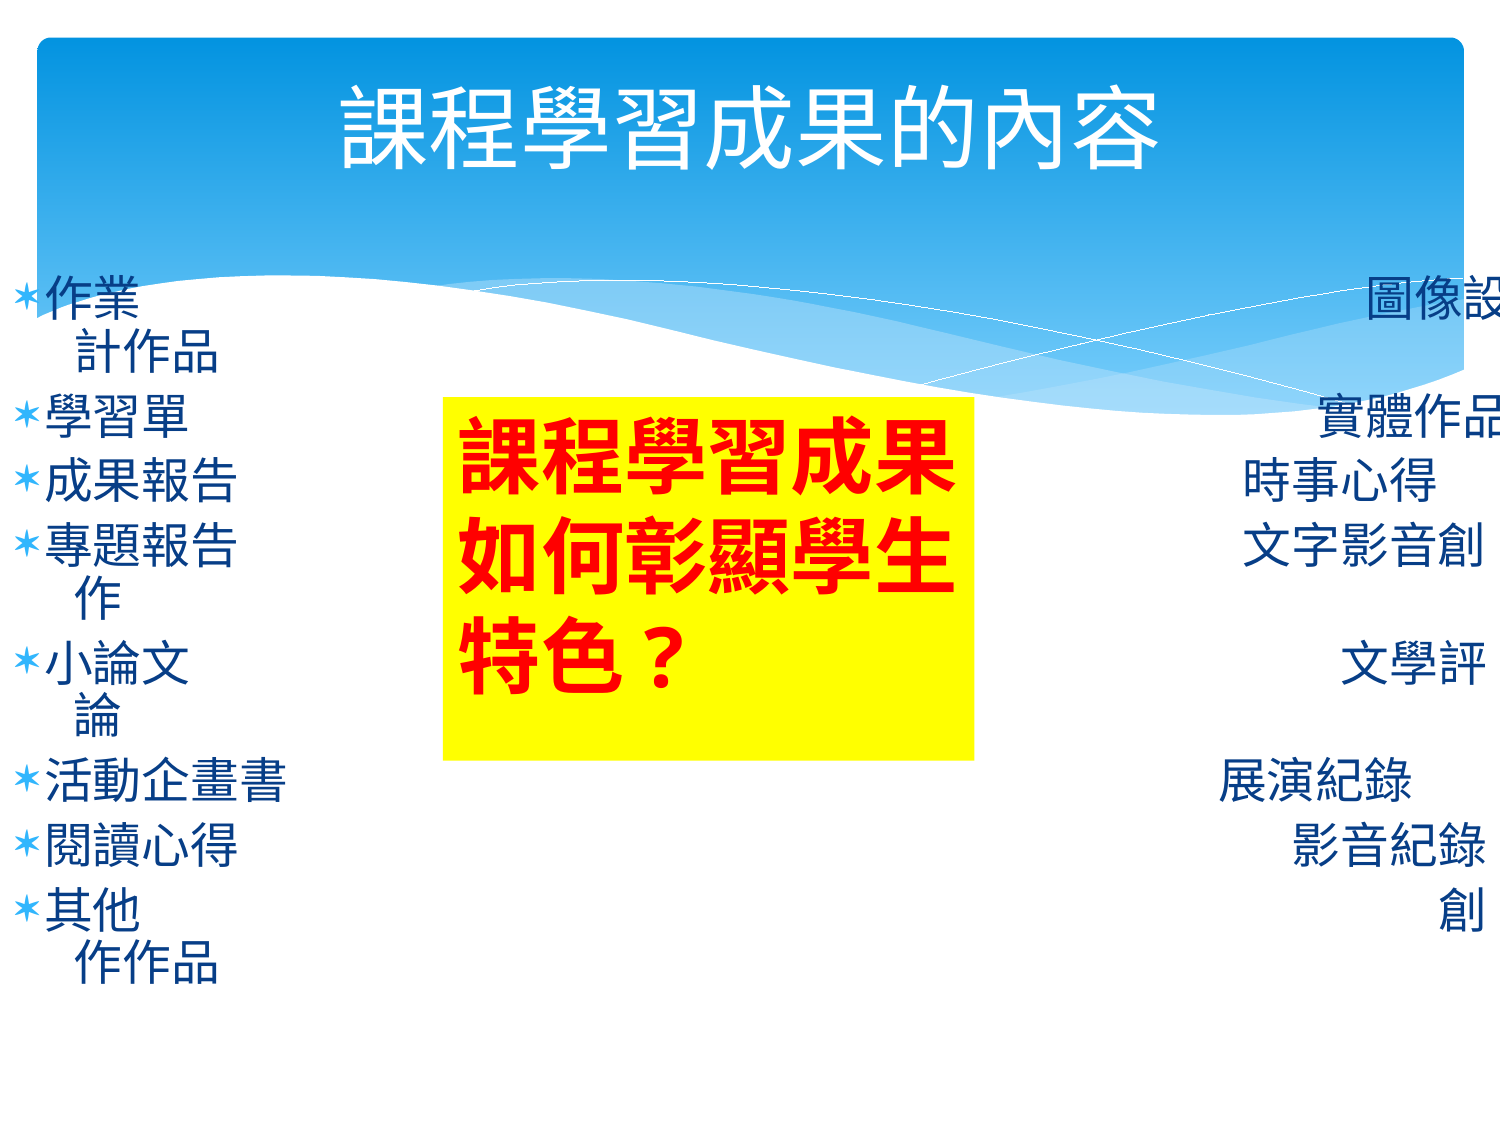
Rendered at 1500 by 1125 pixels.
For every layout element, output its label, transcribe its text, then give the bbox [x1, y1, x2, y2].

title 課程學習成果的內容 [75, 55, 1426, 197]
text_box 課程學習成果如何彰顯學生特色? [442, 397, 975, 761]
list 作業 圖像設計作品 學習單 實體作品 成果報告 時事心得 專題報告 文字影音創作 小論文 文學評論 活動企畫書 展演紀錄 閱讀心得 影音紀錄 其他 創作作品 [0, 267, 1500, 1106]
